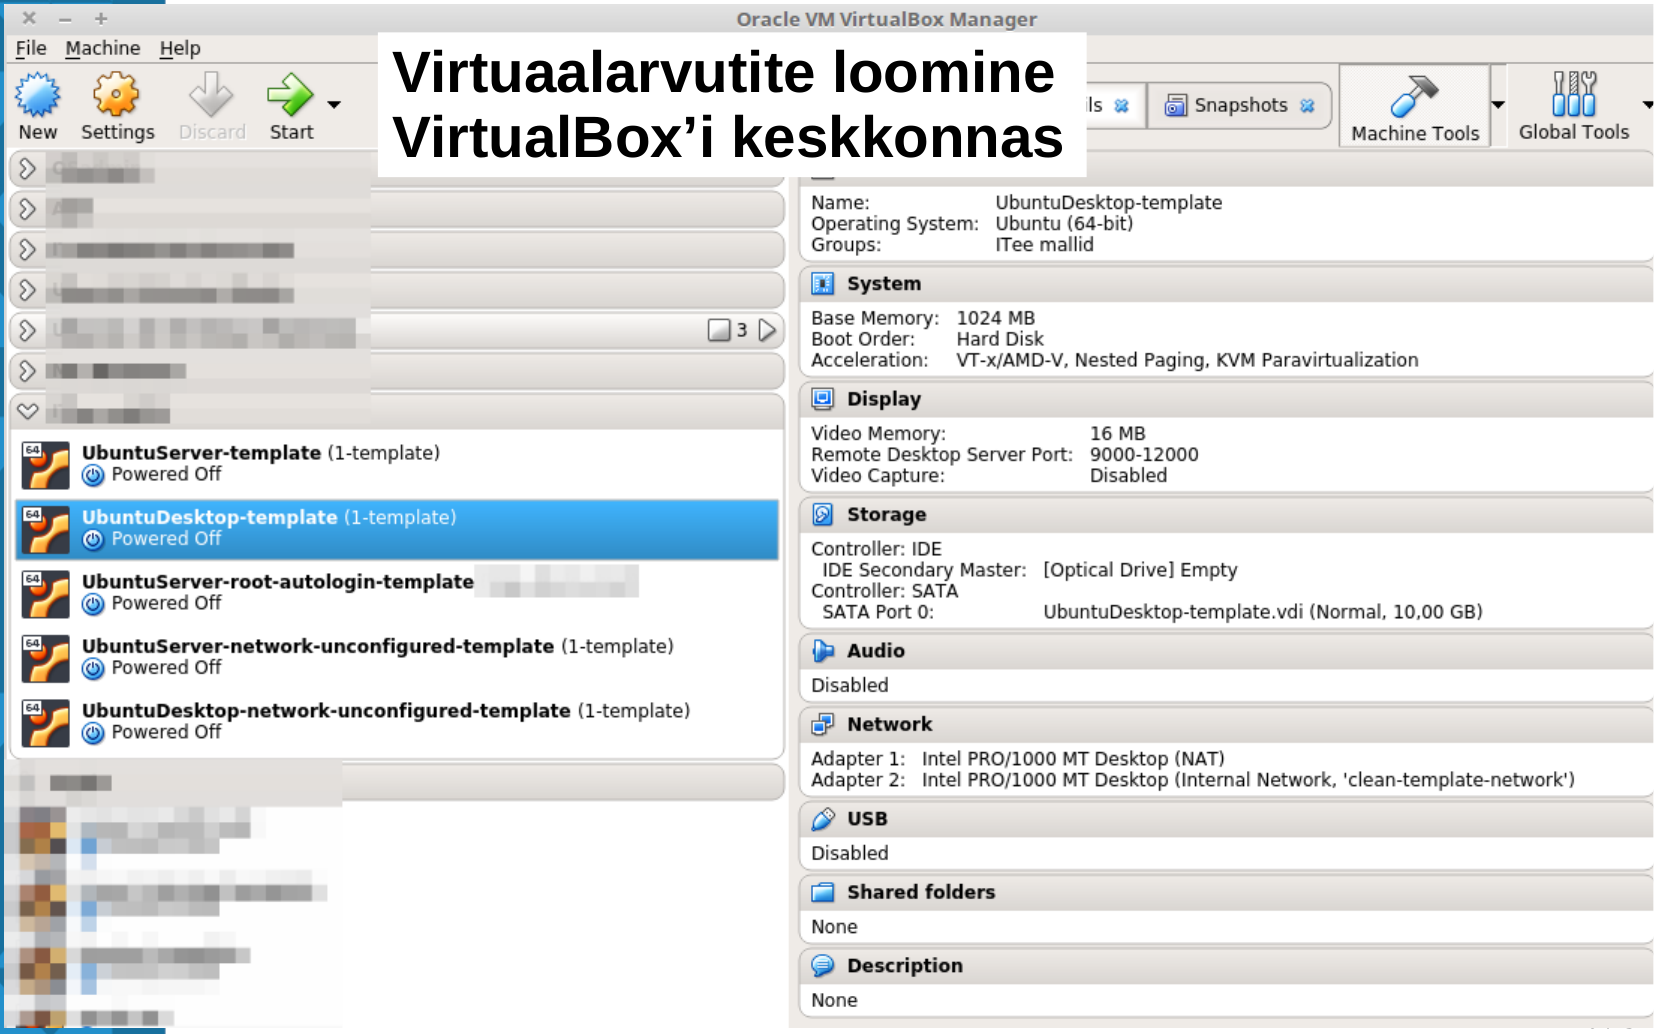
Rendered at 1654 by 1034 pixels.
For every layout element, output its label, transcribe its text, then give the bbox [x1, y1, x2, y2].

text_box Virtuaalarvutite loomine VirtualBox’i keskkonnas [377, 32, 1087, 178]
picture [4, 4, 1654, 1028]
